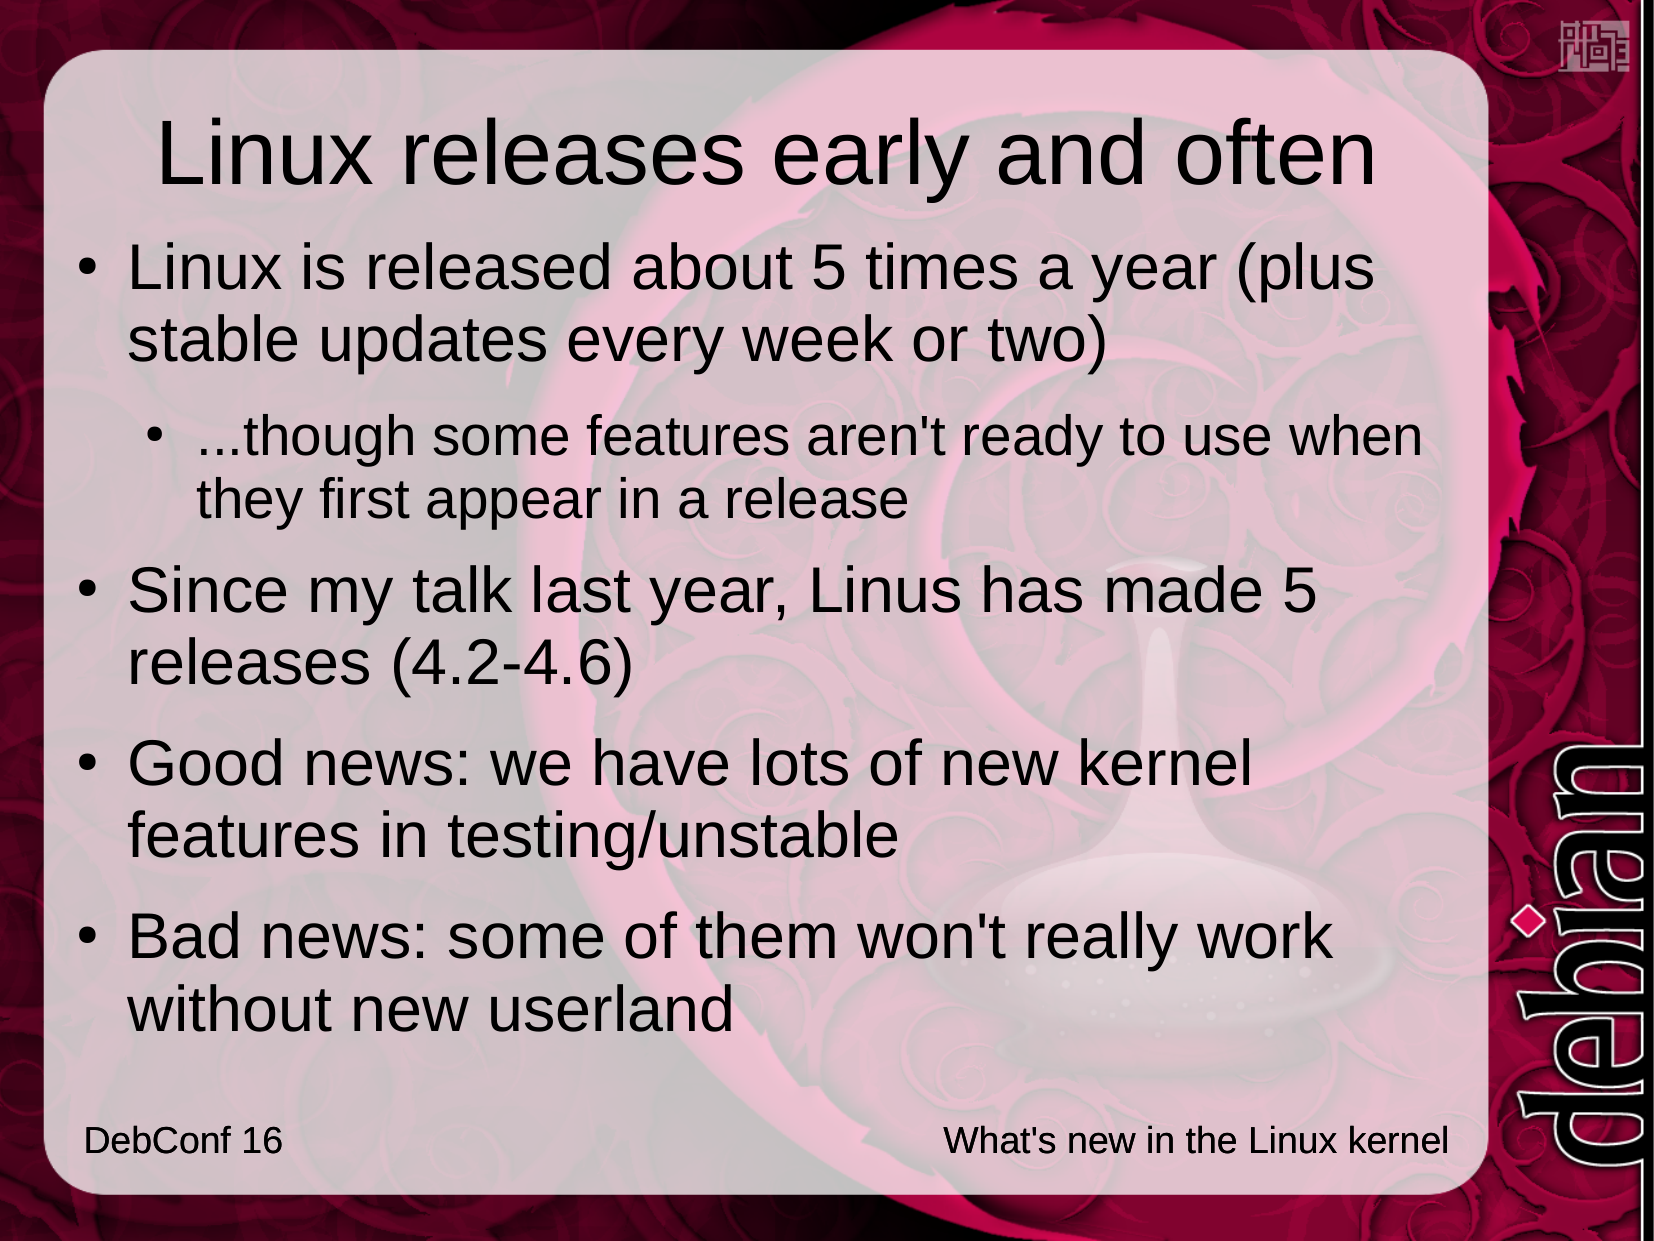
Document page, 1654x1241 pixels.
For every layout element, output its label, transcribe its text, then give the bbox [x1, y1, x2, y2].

title Linux releases early and often [59, 49, 1477, 231]
list Linux is released about 5 times a year (plus stable updates every week or two) ...though some features aren't ready to use when they first appear in a release Since my talk last year, Linus has made 5 releases (4.2-4.6) Good news: we have lots of new kernel features in testing/unstable Bad news: some of them won't really work without new userland [59, 231, 1477, 1050]
text_box What's new in the Linux kernel [770, 1112, 1465, 1170]
picture [0, 0, 1654, 1241]
text_box DebConf 16 [68, 1112, 746, 1170]
